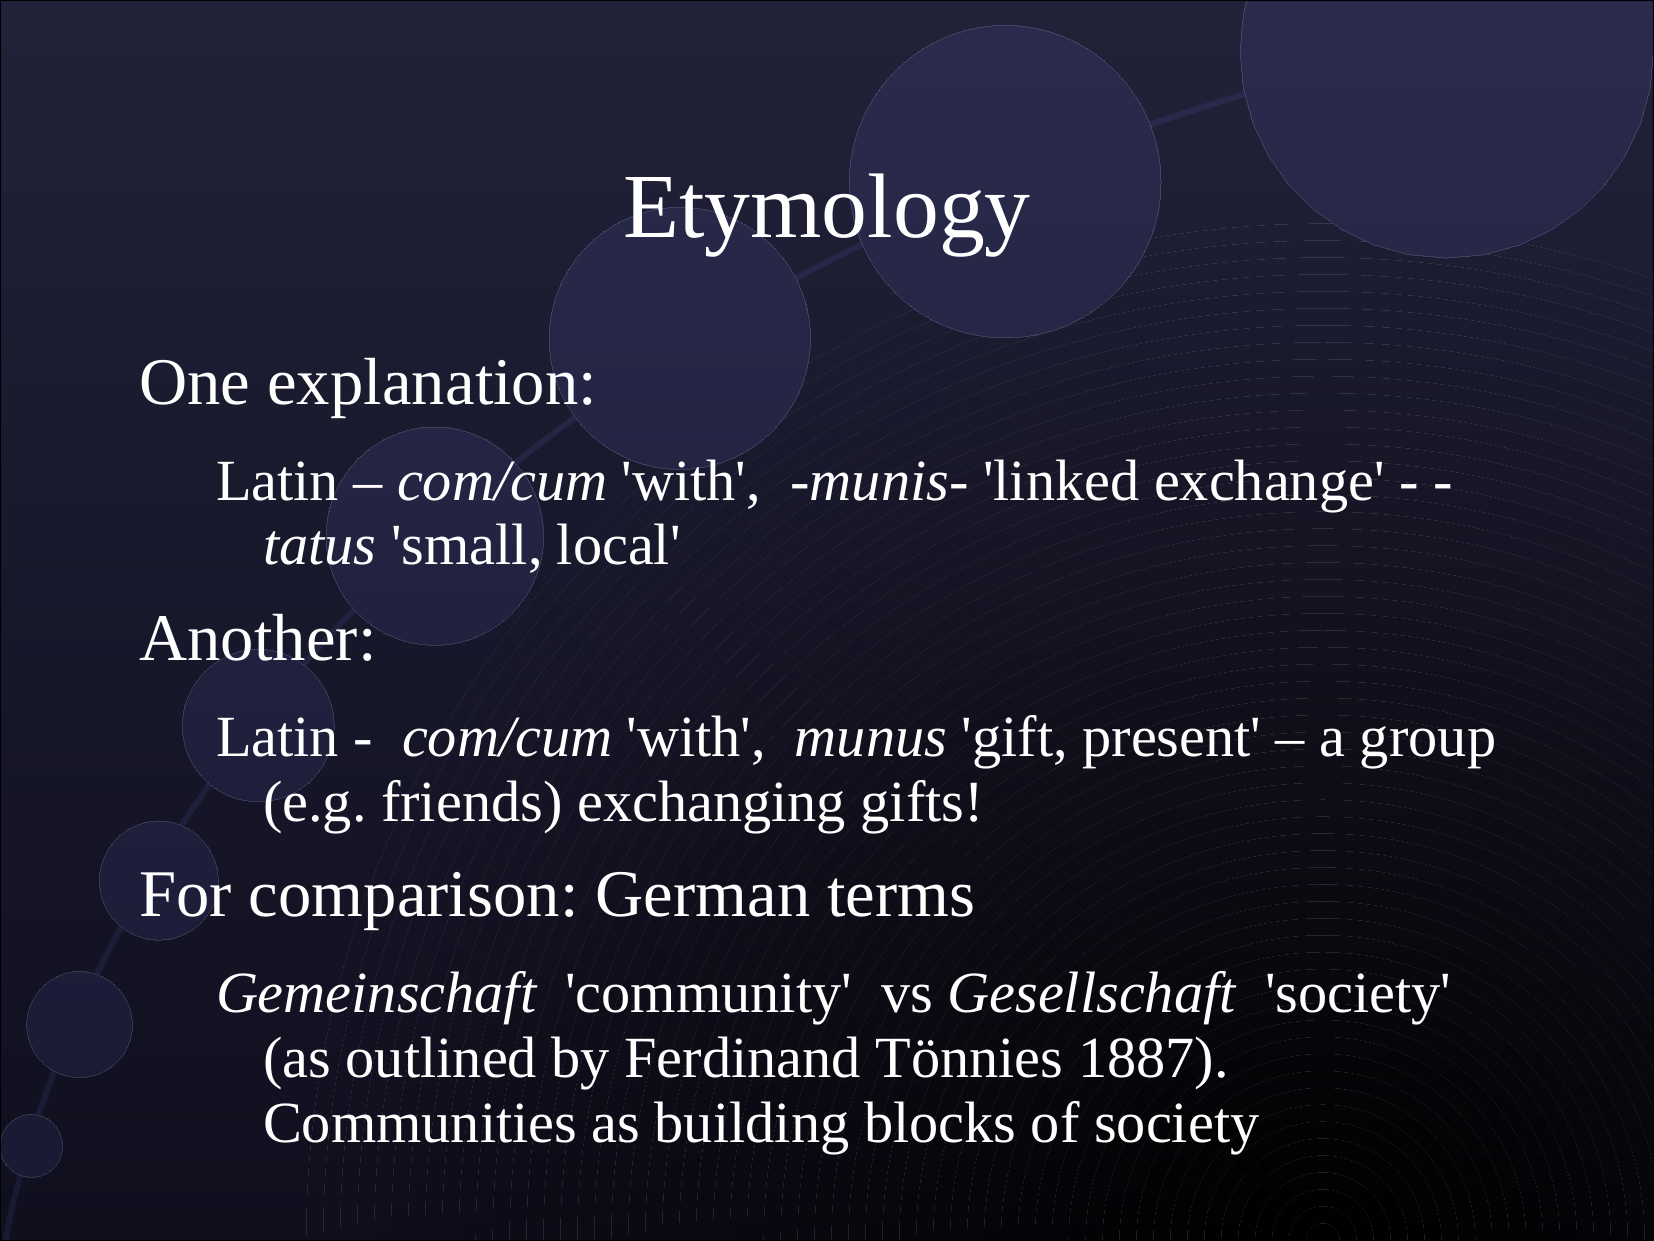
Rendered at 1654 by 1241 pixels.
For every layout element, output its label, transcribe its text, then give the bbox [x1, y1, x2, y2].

title Etymology [121, 102, 1534, 311]
list One explanation: Latin – com/cum 'with', -munis- 'linked exchange' - -tatus 'small, local' Another: Latin - com/cum 'with', munus 'gift, present' – a group (e.g. friends) exchanging gifts! For comparison: German terms Gemeinschaft 'community' vs Gesellschaft 'society' (as outlined by Ferdinand Tönnies 1887). Communities as building blocks of society [121, 344, 1534, 1155]
